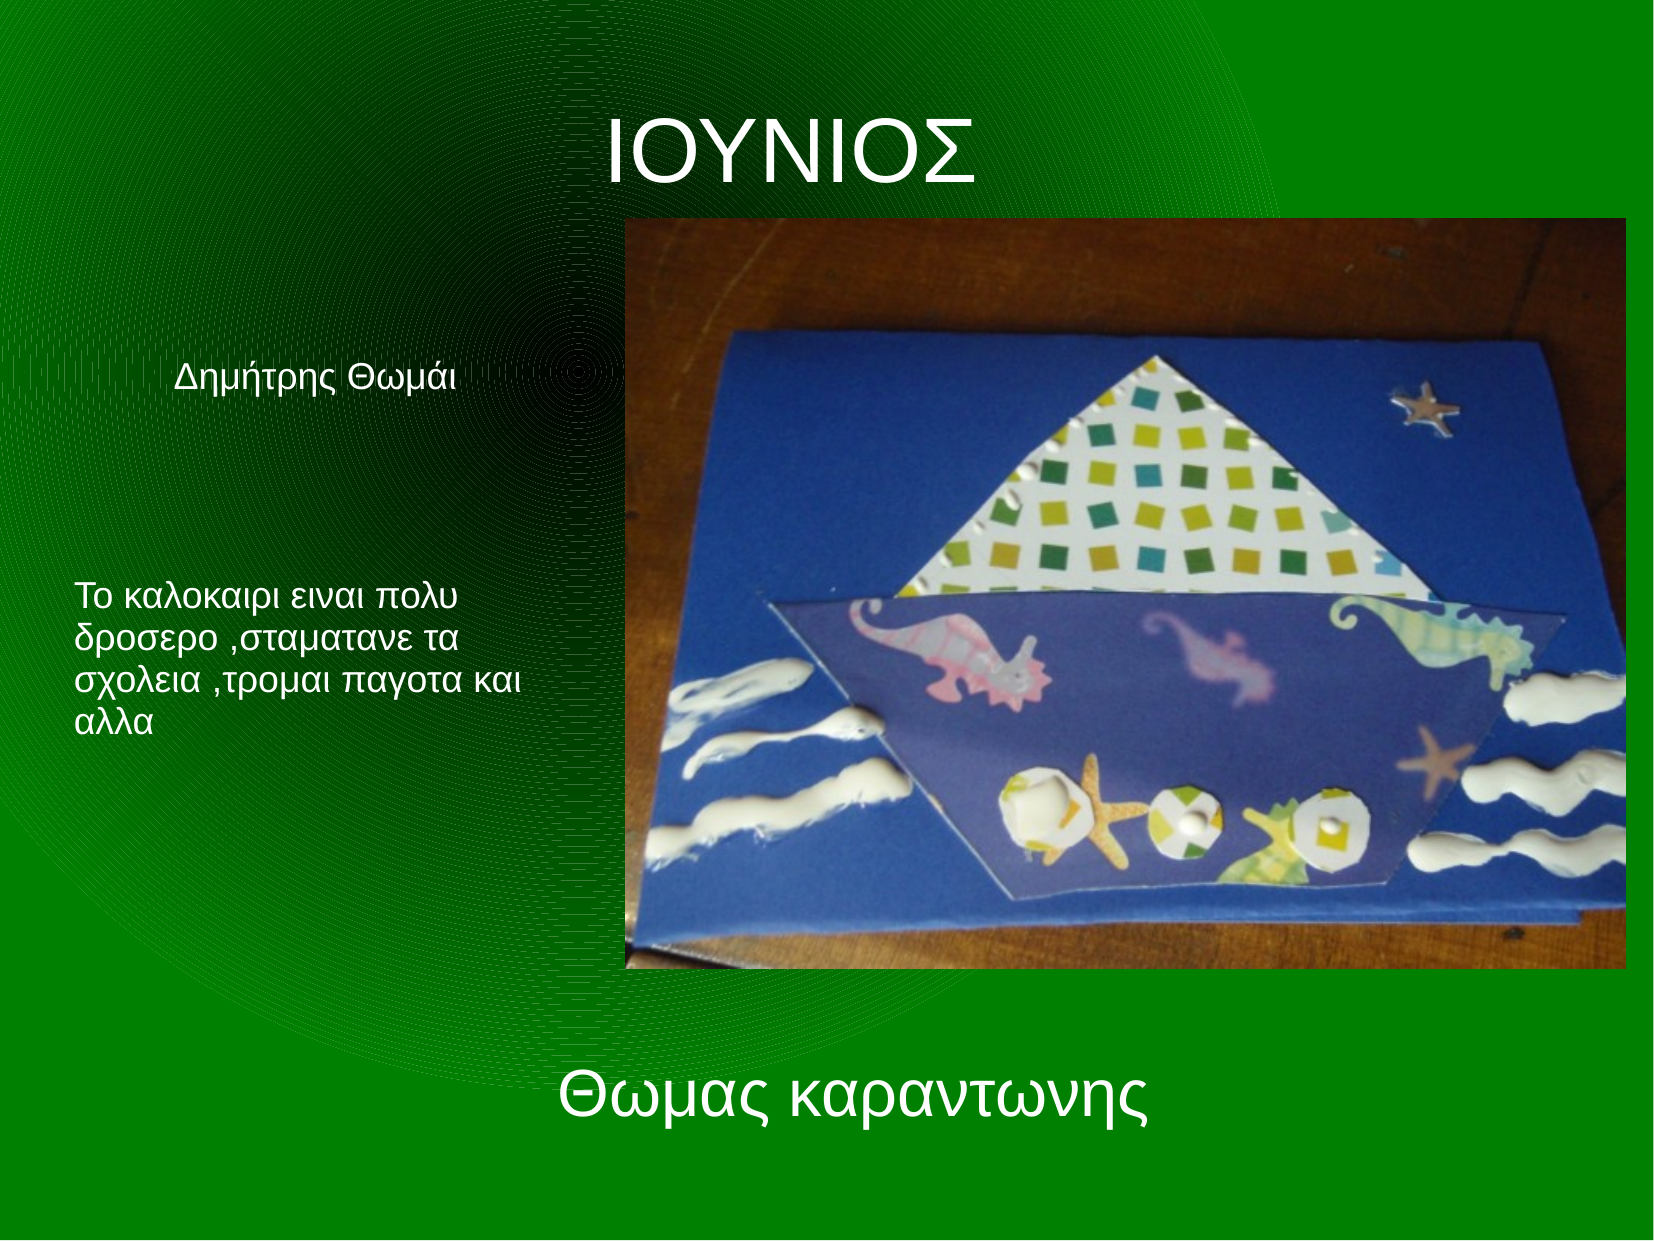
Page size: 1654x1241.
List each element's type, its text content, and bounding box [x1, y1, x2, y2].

picture [625, 218, 1626, 969]
text_box Το καλοκαιρι ειναι πολυ δροσερο ,σταματανε τα σχολεια ,τρομαι παγοτα και αλλα [59, 566, 591, 750]
text_box Δημήτρης Θωμάι [158, 348, 472, 406]
subtitle Θωμας καραντωνης [0, 622, 1654, 1241]
title ΙΟΥΝΙΟΣ [47, 47, 1536, 255]
